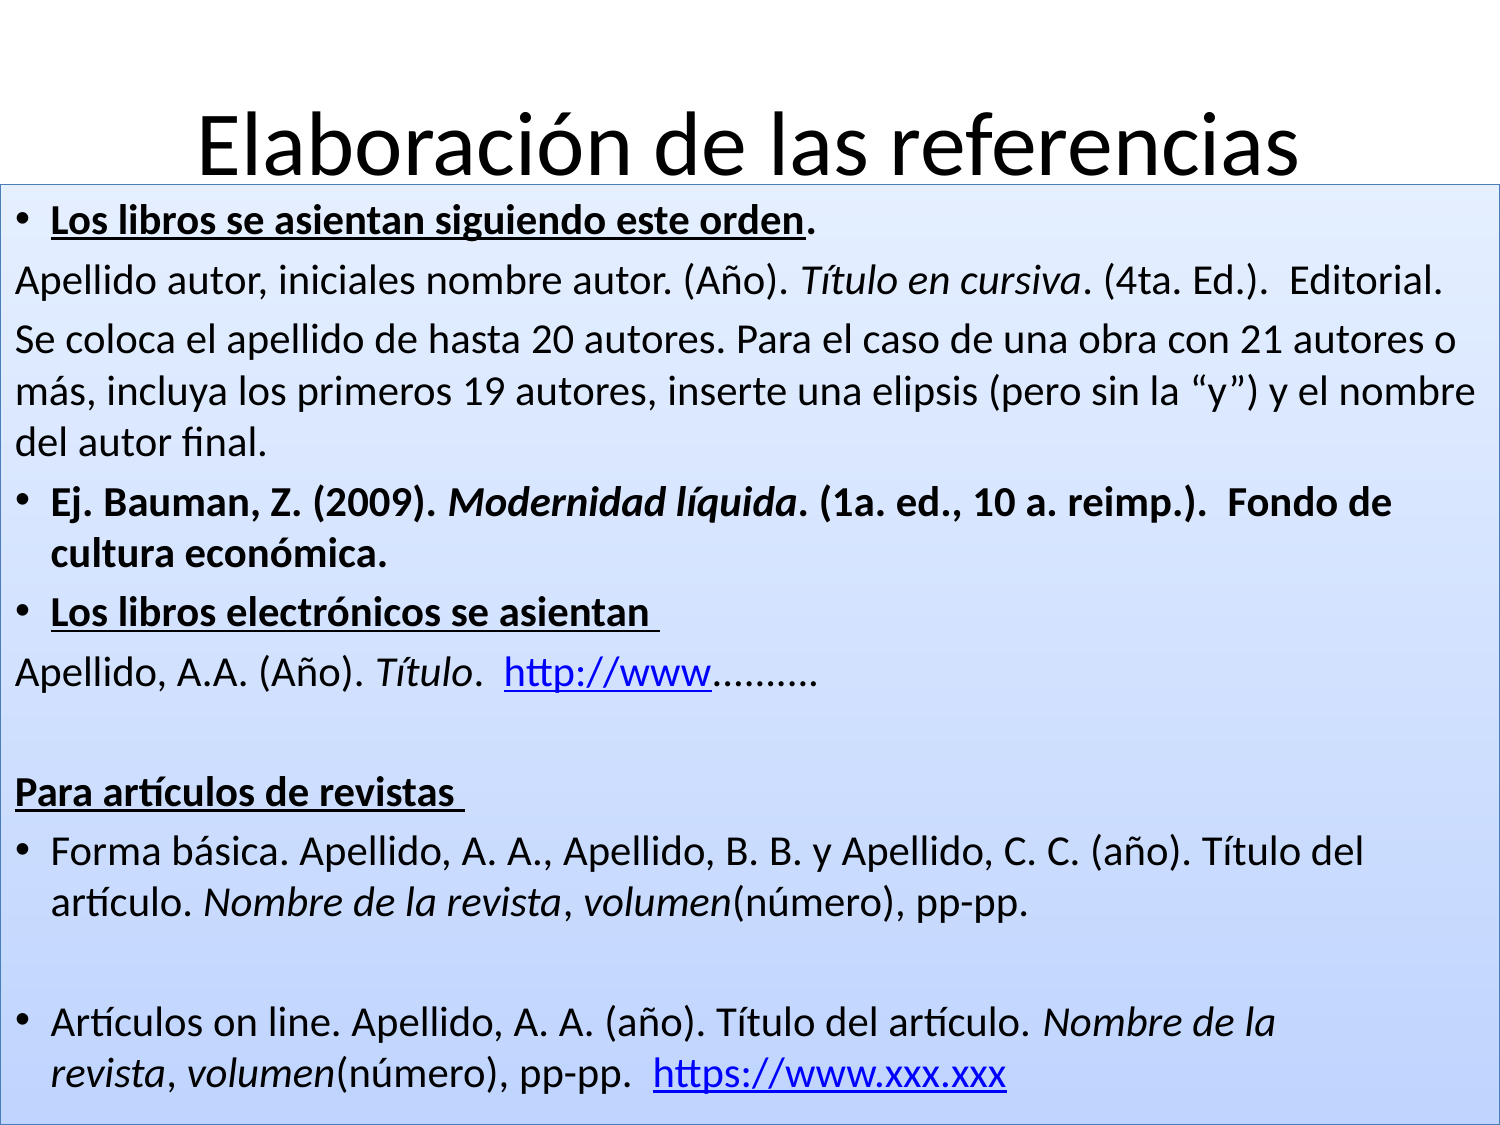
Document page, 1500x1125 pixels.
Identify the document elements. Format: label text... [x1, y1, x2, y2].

text_box Elaboración de las referencias [75, 45, 1425, 184]
text_box Los libros se asientan siguiendo este orden. Apellido autor, iniciales nombre autor. (Año). Título en cursiva. (4ta. Ed.). Editorial. Se coloca el apellido de hasta 20 autores. Para el caso de una obra con 21 autores o más, incluya los primeros 19 autores, inserte una elipsis (pero sin la “y”) y el nombre del autor final. Ej. Bauman, Z. (2009). Modernidad líquida. (1a. ed., 10 a. reimp.). Fondo de cultura económica. Los libros electrónicos se asientan Apellido, A.A. (Año). Título. http://www.......... Para artículos de revistas Forma básica. Apellido, A. A., Apellido, B. B. y Apellido, C. C. (año). Título del artículo. Nombre de la revista, volumen(número), pp-pp. Artículos on line. Apellido, A. A. (año). Título del artículo. Nombre de la revista, volumen(número), pp-pp. https://www.xxx.xxx [0, 184, 1500, 1125]
